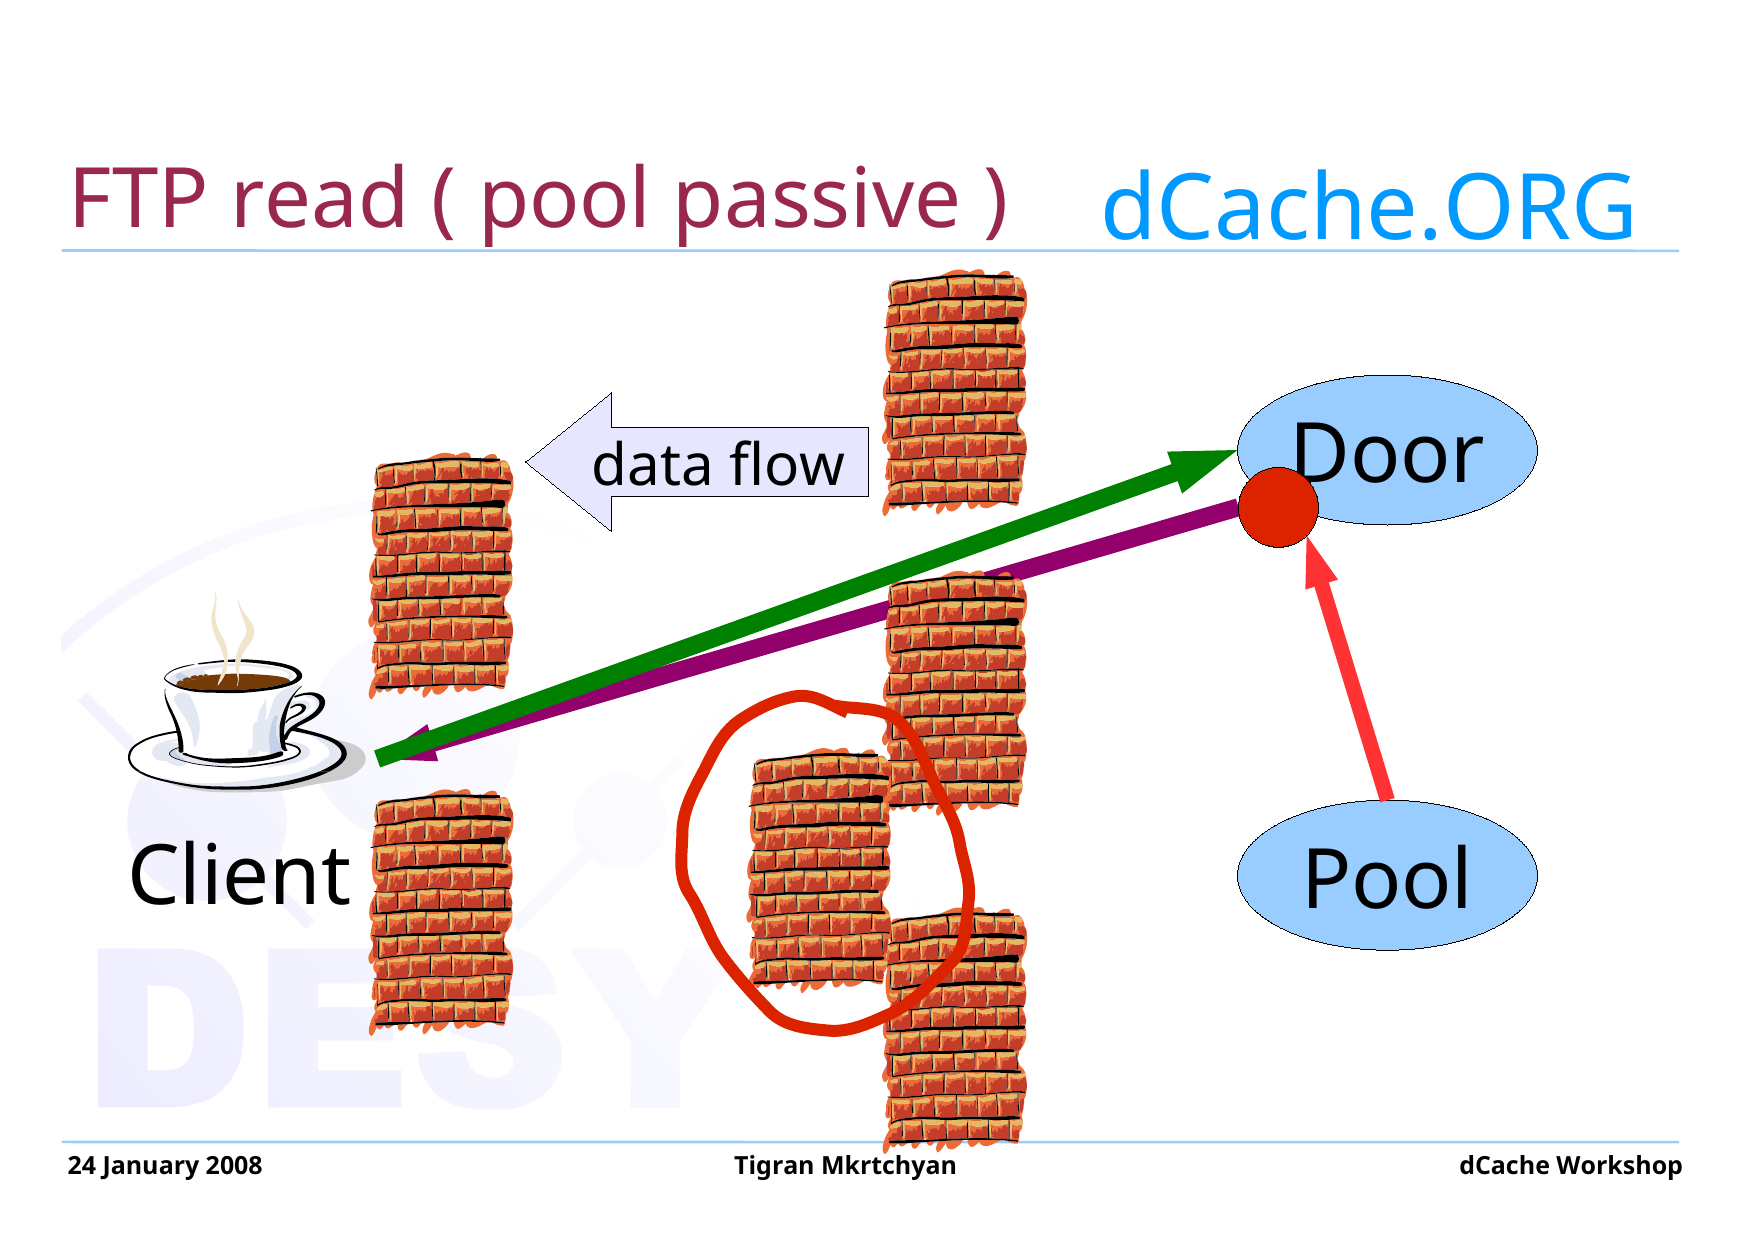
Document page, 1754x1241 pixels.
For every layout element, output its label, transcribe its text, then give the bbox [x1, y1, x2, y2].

text_box Door [1305, 429, 1337, 476]
text_box Door [1237, 375, 1538, 526]
picture [688, 702, 962, 1024]
text_box Pool [1237, 800, 1538, 951]
text_box FTP read ( pool passive ) [69, 139, 1088, 250]
picture [61, 260, 1032, 1163]
text_box Client [112, 809, 364, 921]
text_box data flow [525, 392, 869, 532]
text_box [1238, 467, 1319, 548]
